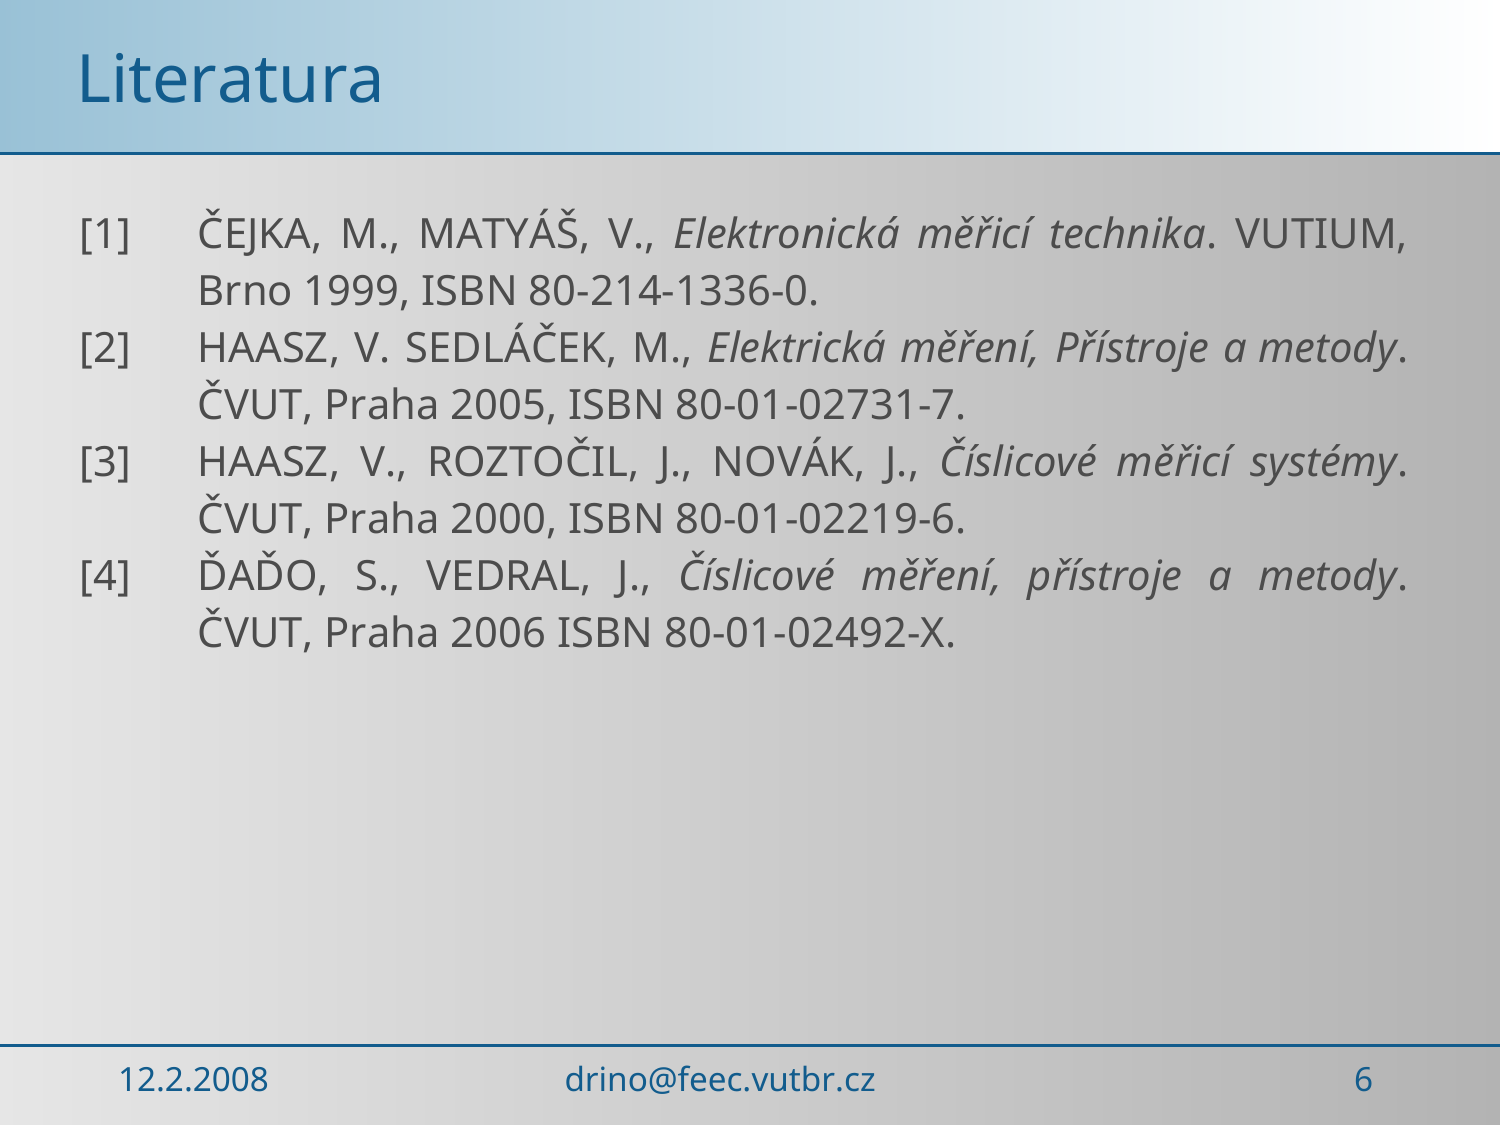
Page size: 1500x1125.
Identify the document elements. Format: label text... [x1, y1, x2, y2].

text_box drino@feec.vutbr.cz [454, 1049, 987, 1125]
text_box <číslo> [1075, 1049, 1388, 1125]
text_box [1] ČEJKA, M., MATYÁŠ, V., Elektronická měřicí technika. VUTIUM, Brno 1999, ISBN 80-214-1336-0. [2] HAASZ, V. SEDLÁČEK, M., Elektrická měření, Přístroje a metody. ČVUT, Praha 2005, ISBN 80-01-02731-7. [3] HAASZ, V., ROZTOČIL, J., NOVÁK, J., Číslicové měřicí systémy. ČVUT, Praha 2000, ISBN 80-01-02219-6. [4] ĎAĎO, S., VEDRAL, J., Číslicové měření, přístroje a metody. ČVUT, Praha 2006 ISBN 80-01-02492-X. [64, 196, 1424, 668]
text_box 12.2.2008 [103, 1049, 432, 1125]
title Literatura [0, 0, 1500, 152]
